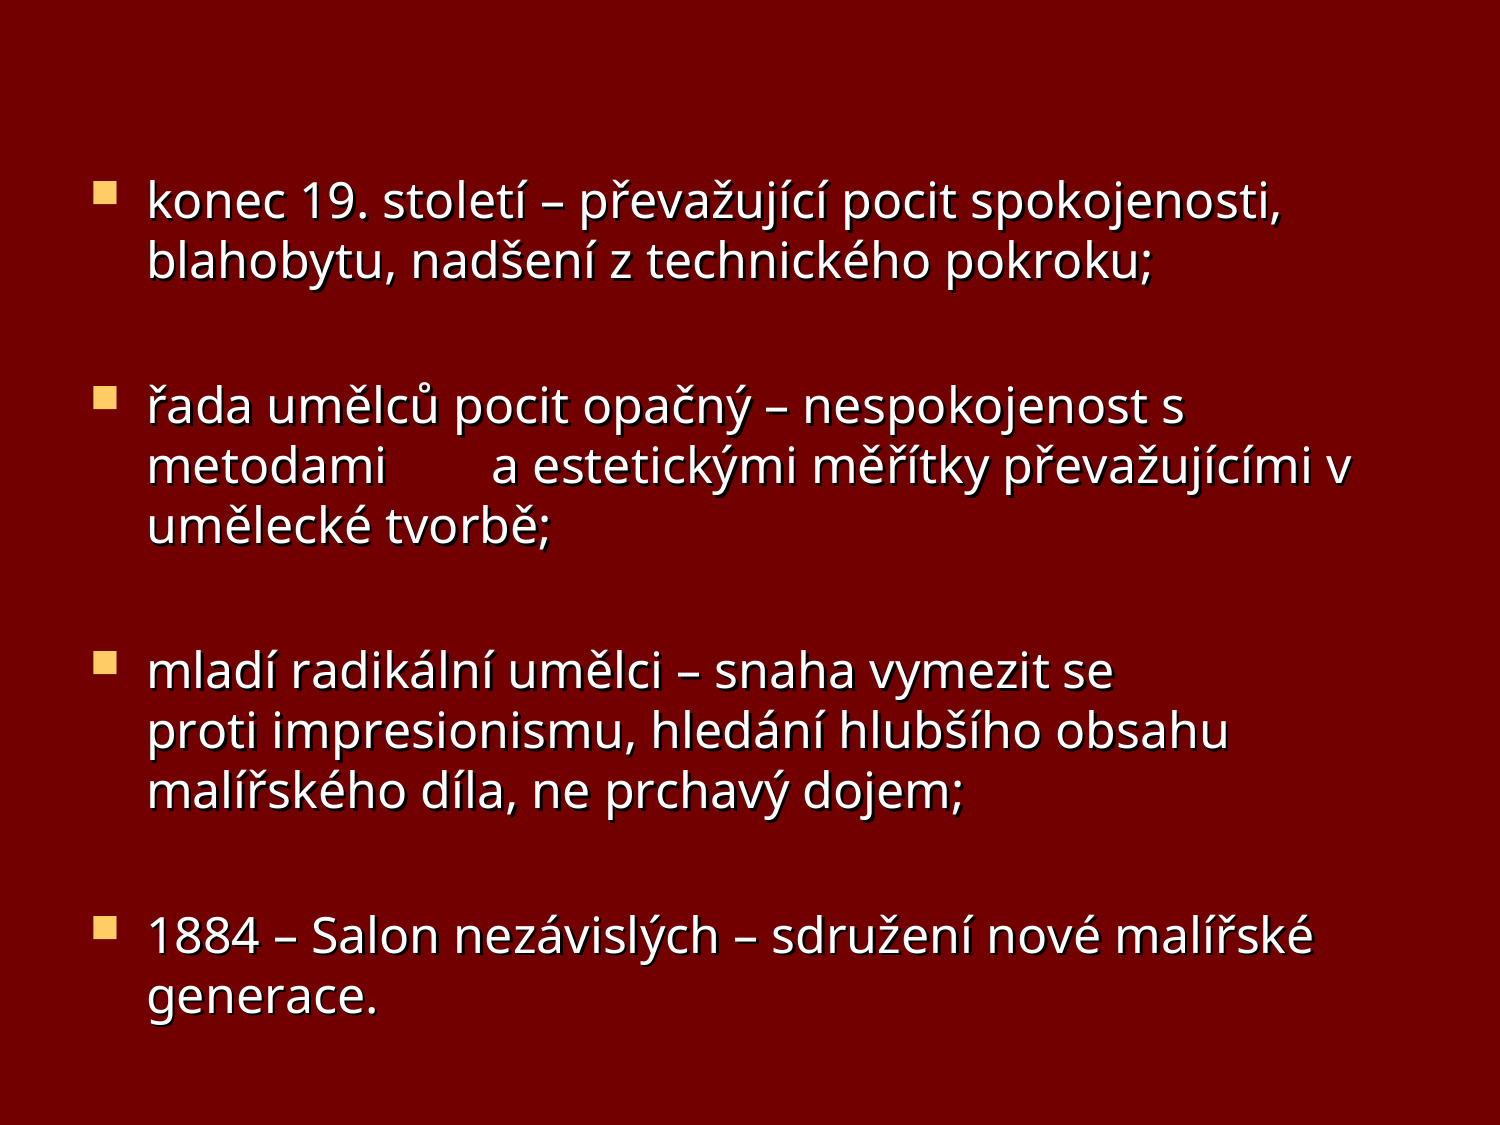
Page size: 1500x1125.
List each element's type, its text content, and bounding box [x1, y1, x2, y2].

list konec 19. století – převažující pocit spokojenosti, blahobytu, nadšení z technického pokroku; řada umělců pocit opačný – nespokojenost s metodami a estetickými měřítky převažujícími v umělecké tvorbě; mladí radikální umělci – snaha vymezit se proti impresionismu, hledání hlubšího obsahu malířského díla, ne prchavý dojem; 1884 – Salon nezávislých – sdružení nové malířské generace. [75, 160, 1436, 1044]
